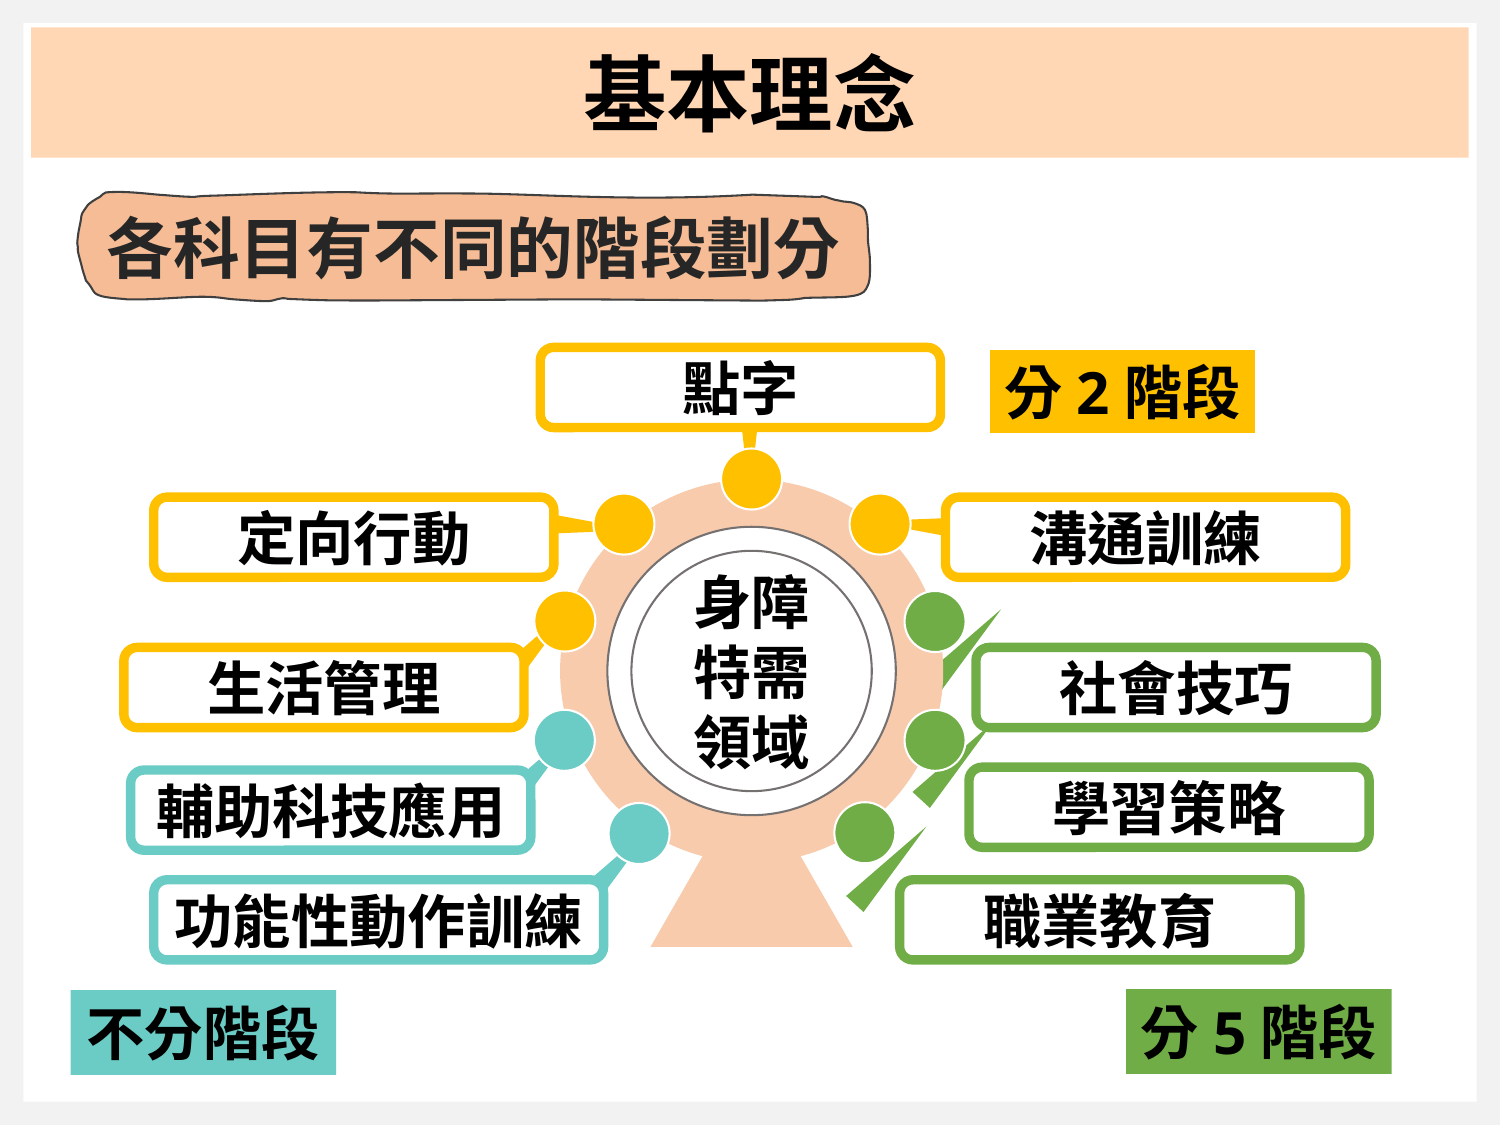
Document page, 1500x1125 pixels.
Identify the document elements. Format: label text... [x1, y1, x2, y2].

text_box 輔助科技應用 [130, 770, 531, 851]
text_box 溝通訓練 [945, 497, 1346, 578]
text_box 社會技巧 [975, 647, 1377, 728]
text_box [520, 428, 1002, 947]
text_box 定向行動 [153, 497, 554, 578]
text_box 職業教育 [899, 879, 1300, 960]
text_box 分2階段 [989, 349, 1256, 434]
text_box 點字 [540, 347, 941, 428]
text_box 不分階段 [70, 990, 337, 1075]
text_box [846, 826, 927, 912]
text_box 學習策略 [968, 767, 1370, 848]
text_box 生活管理 [123, 647, 525, 728]
text_box 分5階段 [1126, 989, 1392, 1074]
text_box 身障特需領域 [631, 550, 872, 792]
text_box 各科目有不同的階段劃分 [77, 191, 871, 302]
text_box 基本理念 [31, 27, 1469, 158]
text_box 功能性動作訓練 [153, 879, 604, 960]
